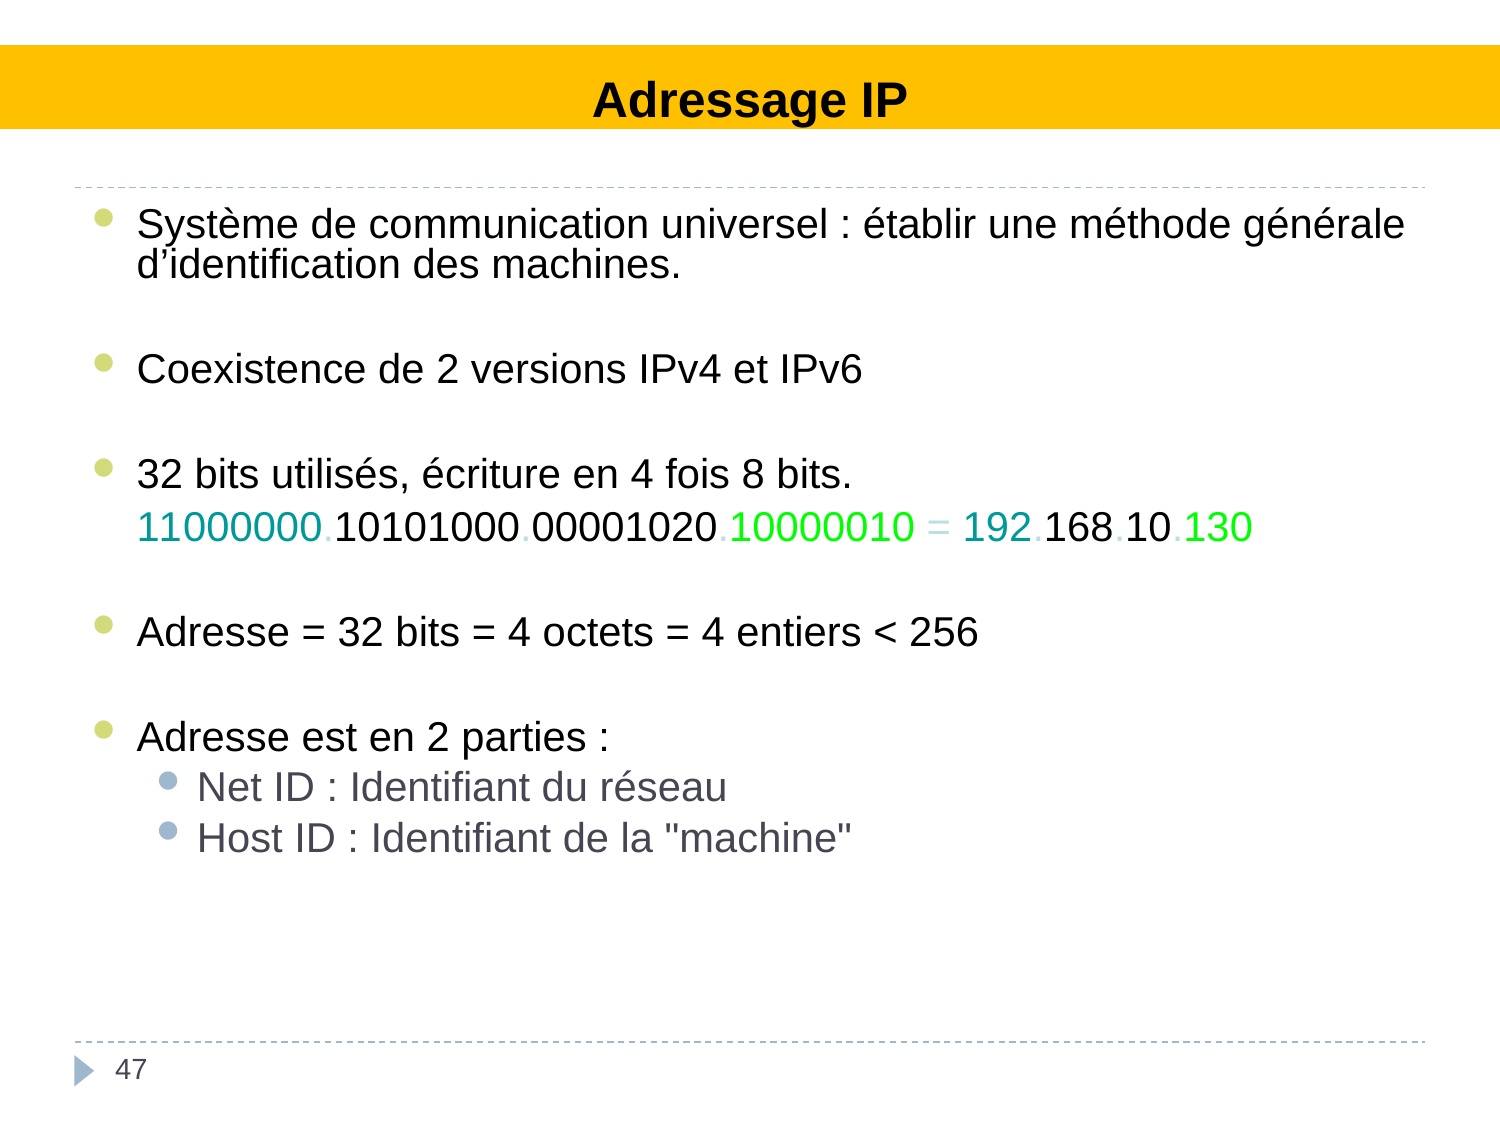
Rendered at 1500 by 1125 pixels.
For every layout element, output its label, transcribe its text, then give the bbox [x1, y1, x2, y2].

list Système de communication universel : établir une méthode générale d’identification des machines. Coexistence de 2 versions IPv4 et IPv6 32 bits utilisés, écriture en 4 fois 8 bits. 11000000.10101000.00001020.10000010 = 192.168.10.130 Adresse = 32 bits = 4 octets = 4 entiers < 256 Adresse est en 2 parties : Net ID : Identifiant du réseau Host ID : Identifiant de la "machine" [76, 199, 1427, 1020]
text_box Adressage IP [0, 45, 1500, 129]
text_box 25 [100, 1042, 426, 1103]
